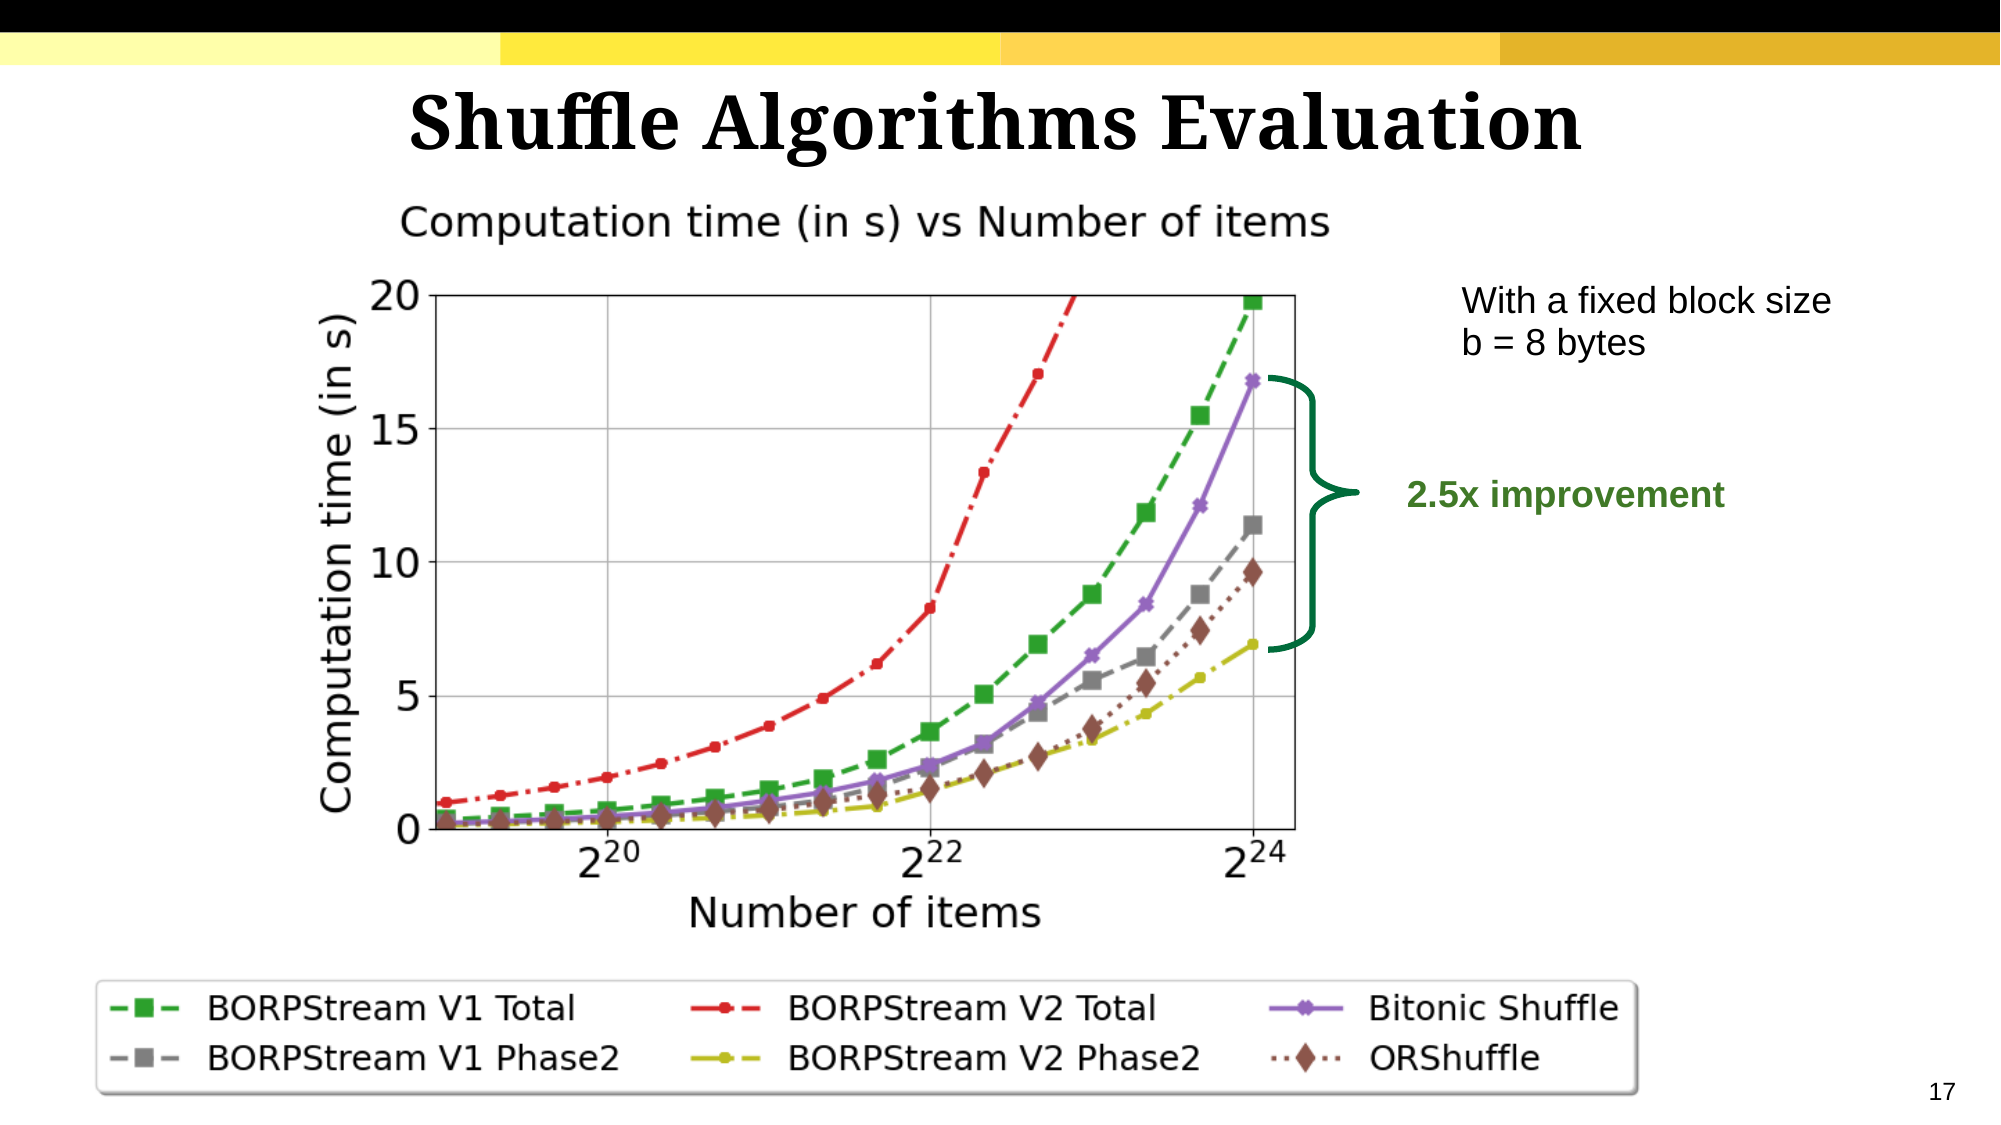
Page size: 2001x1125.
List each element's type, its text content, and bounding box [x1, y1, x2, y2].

picture [82, 201, 1648, 1105]
title Shuffle Algorithms Evaluation [48, 53, 1947, 201]
text_box 2.5x improvement [1392, 466, 1747, 566]
text_box With a fixed block size b = 8 bytes [1446, 271, 1932, 371]
text_box 17 [1913, 1070, 1972, 1114]
